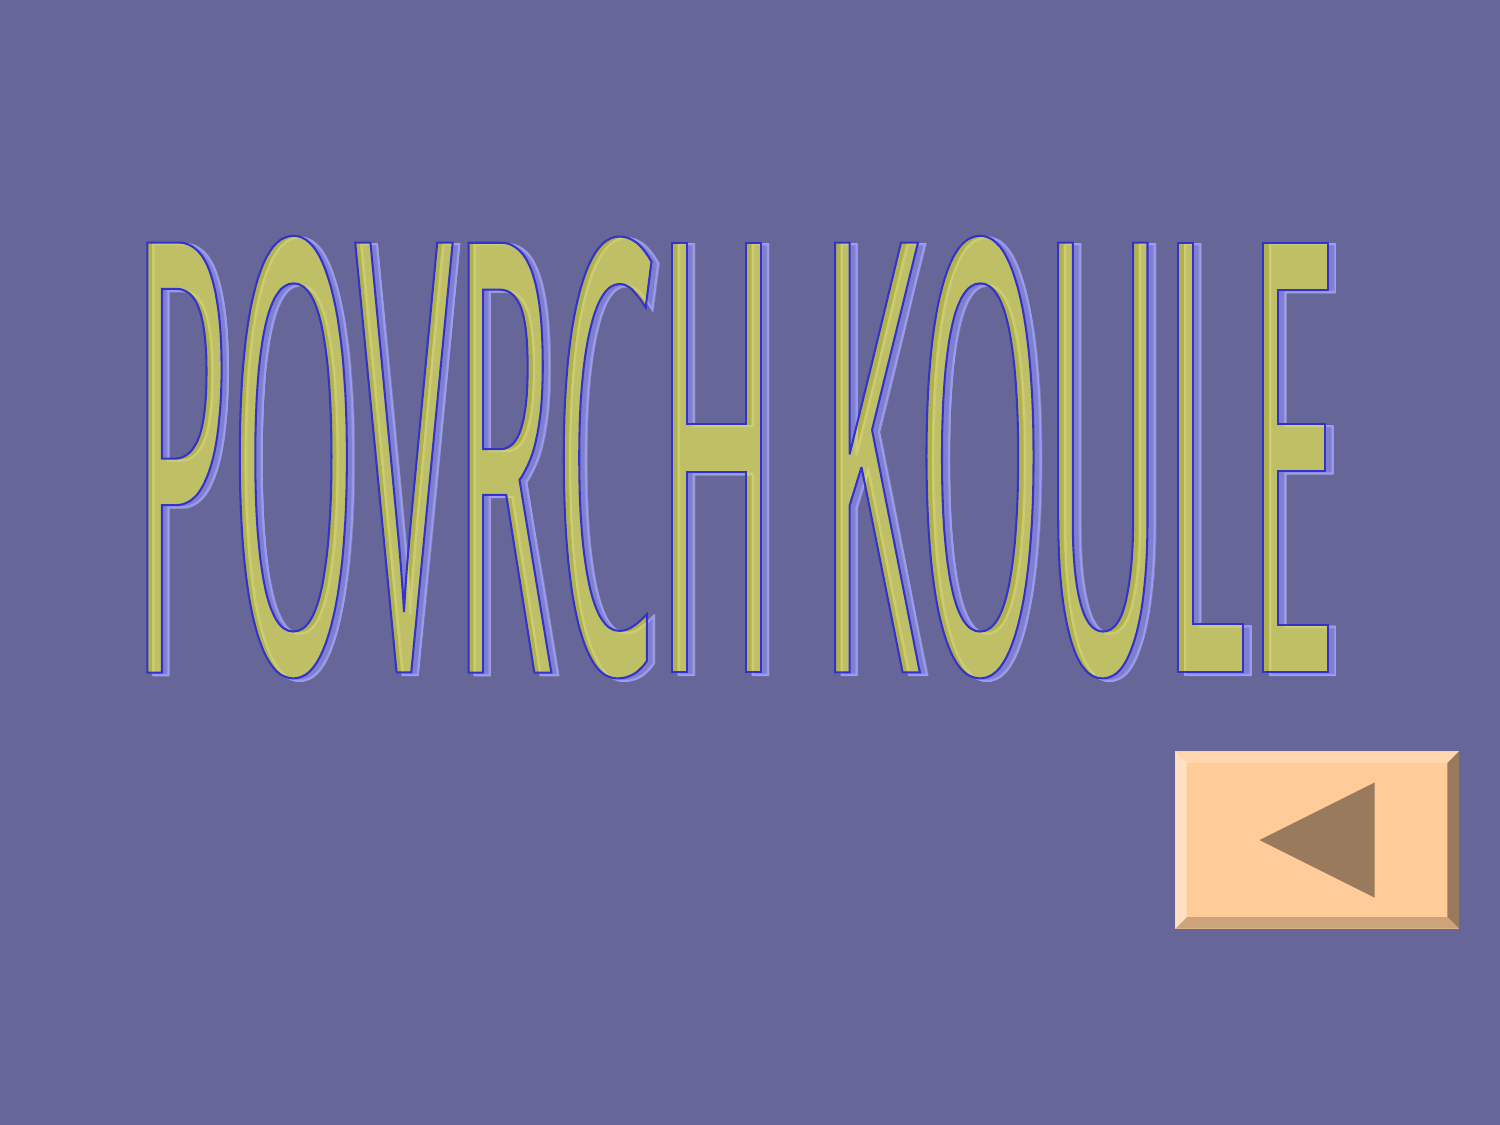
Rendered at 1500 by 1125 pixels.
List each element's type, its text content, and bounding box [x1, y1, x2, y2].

text_box POVRCH KOULE [1263, 242, 1329, 673]
text_box POVRCH KOULE [563, 236, 652, 679]
text_box POVRCH KOULE [1058, 242, 1148, 679]
text_box POVRCH KOULE [468, 242, 552, 673]
text_box [1176, 751, 1459, 929]
text_box POVRCH KOULE [147, 242, 222, 673]
text_box POVRCH KOULE [239, 235, 347, 679]
text_box POVRCH KOULE [672, 242, 762, 673]
text_box POVRCH KOULE [1178, 242, 1244, 673]
text_box POVRCH KOULE [835, 242, 920, 673]
text_box POVRCH KOULE [355, 242, 453, 673]
text_box POVRCH KOULE [926, 235, 1034, 679]
